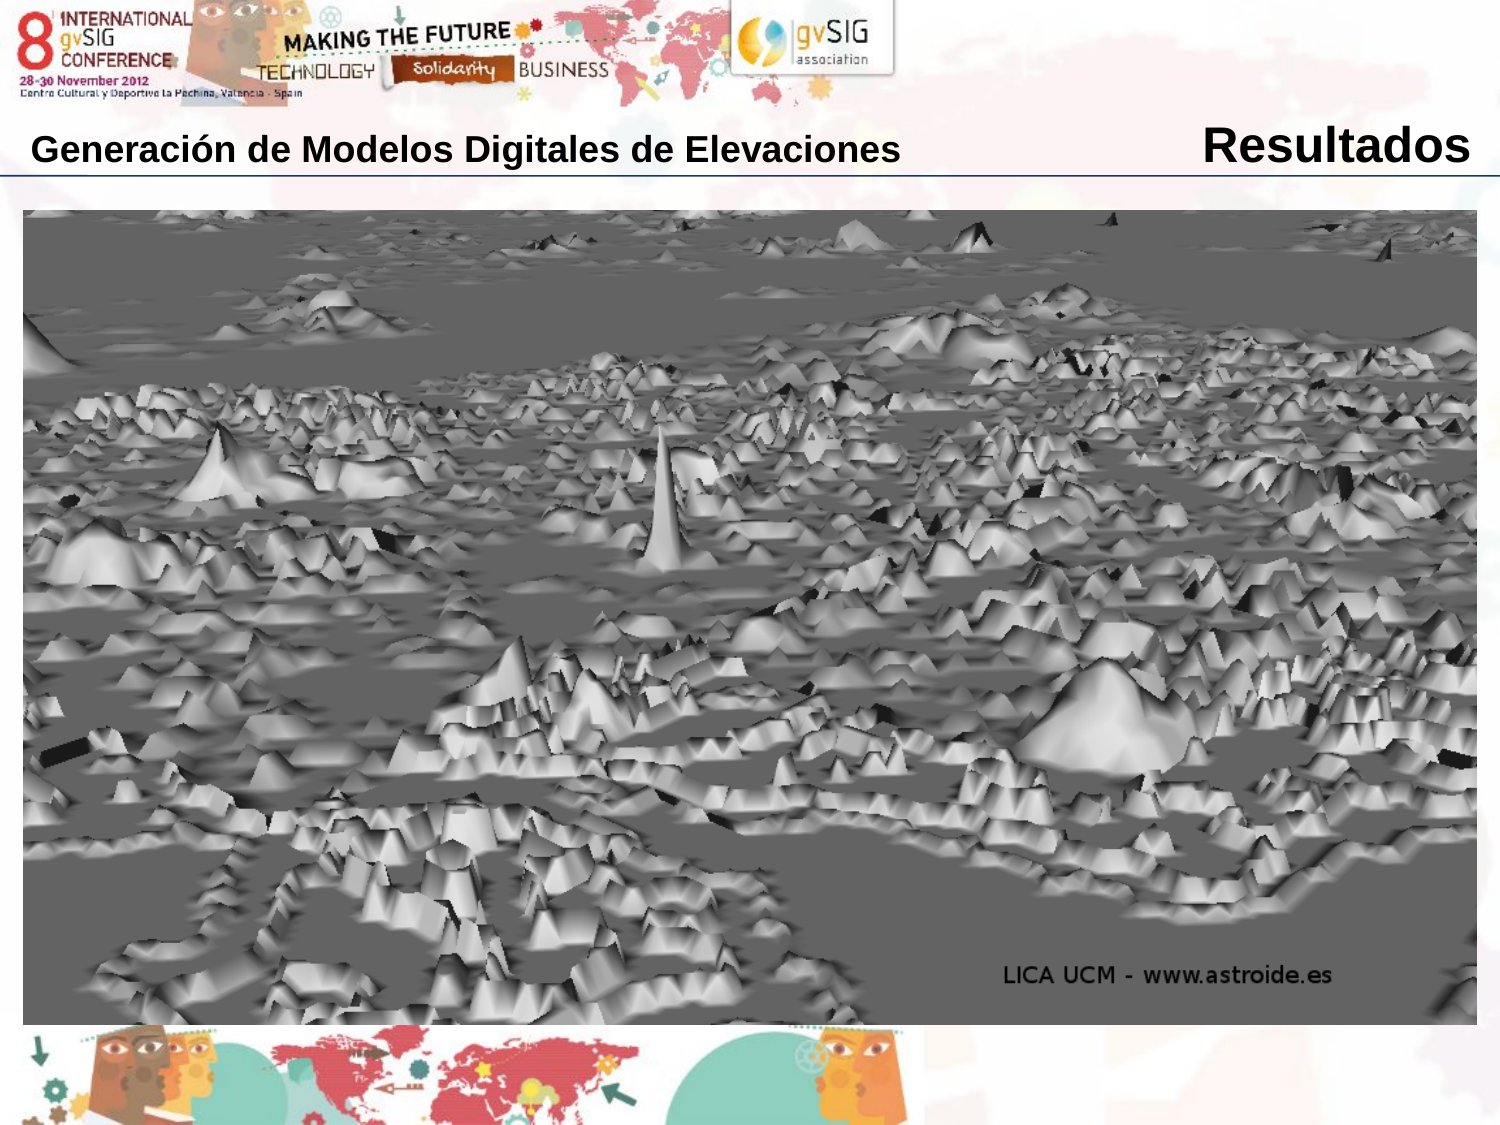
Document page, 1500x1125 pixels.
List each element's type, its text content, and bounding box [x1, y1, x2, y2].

picture [0, 177, 1500, 1125]
text_box Resultados [1187, 105, 1487, 175]
text_box Generación de Modelos Digitales de Elevaciones [15, 117, 917, 177]
text_box Resultados [1187, 177, 1487, 181]
picture [0, 0, 1500, 175]
